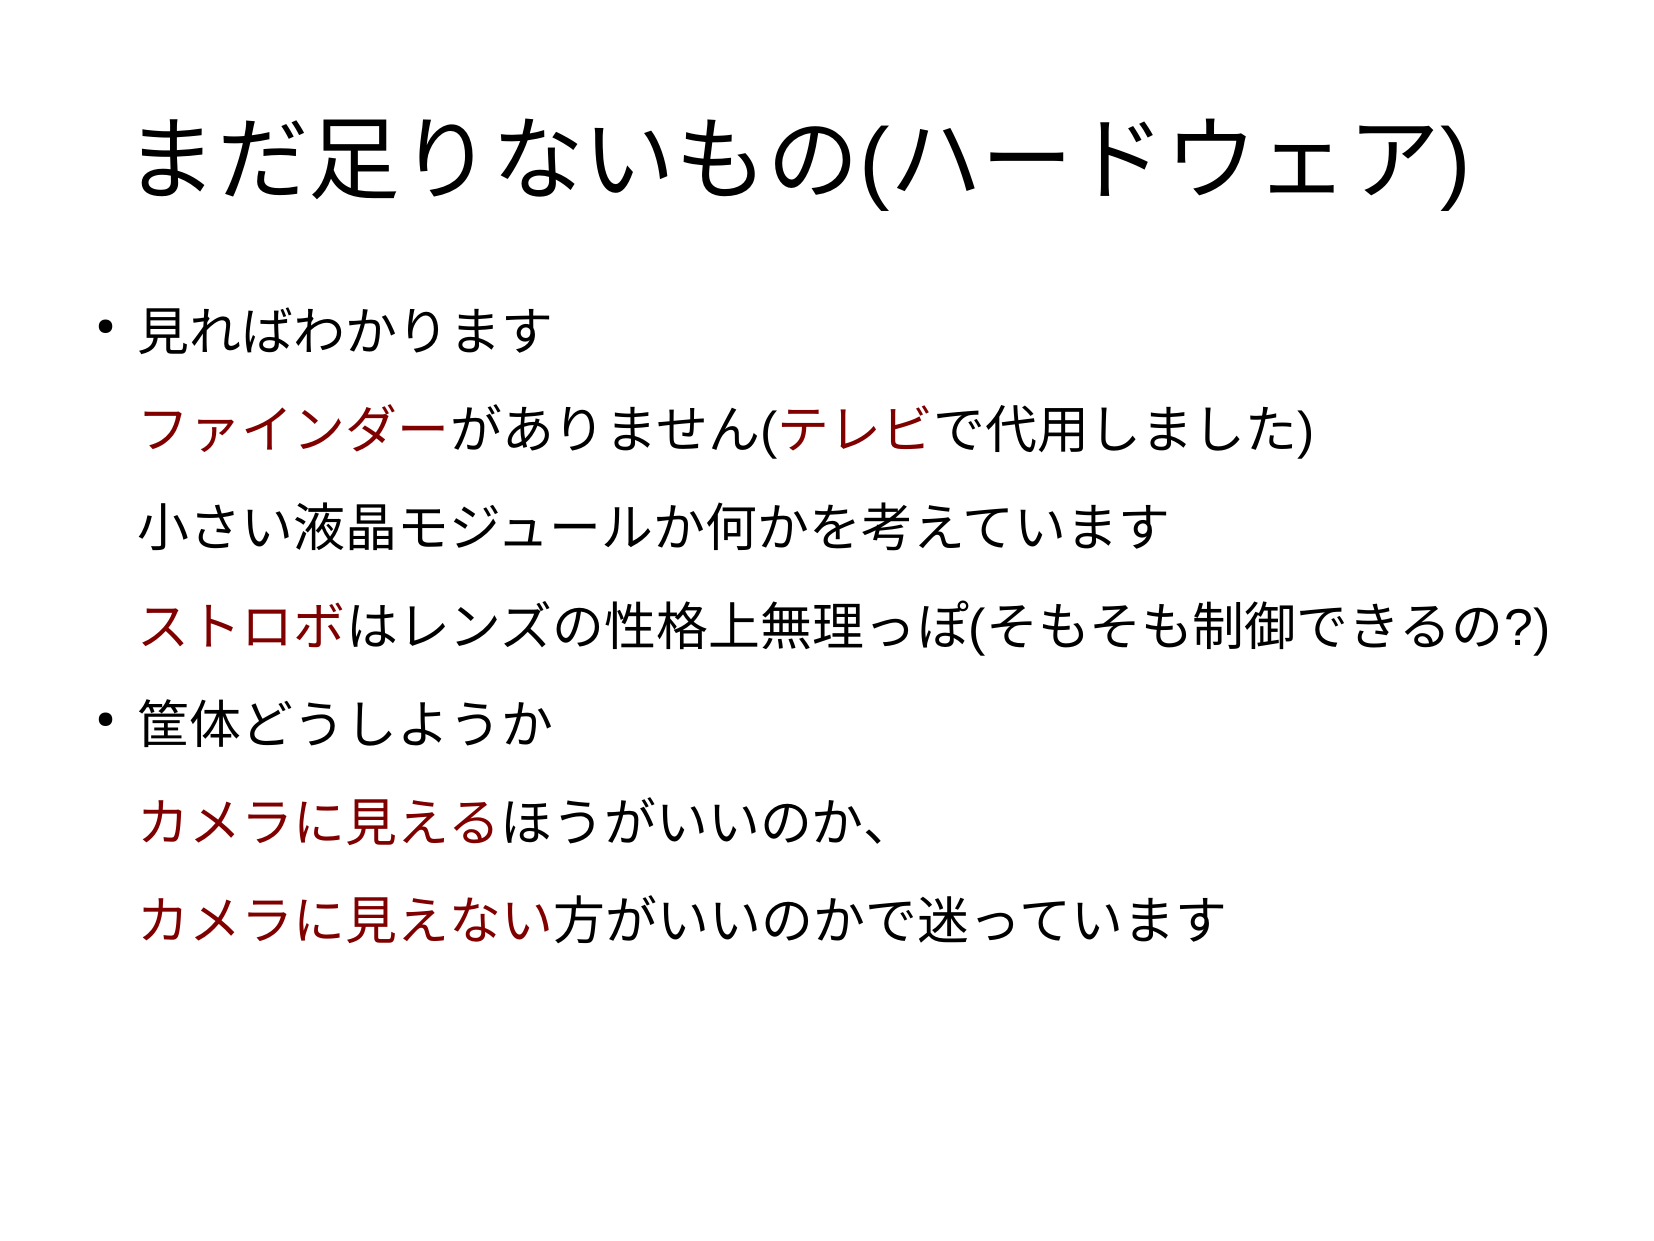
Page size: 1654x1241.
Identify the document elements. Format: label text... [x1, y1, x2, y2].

list 見ればわかります ファインダーがありません(テレビで代用しました) 小さい液晶モジュールか何かを考えています ストロボはレンズの性格上無理っぽ(そもそも制御できるの?) 筐体どうしようか カメラに見えるほうがいいのか、 カメラに見えない方がいいのかで迷っています [82, 290, 1571, 1010]
title まだ足りないもの(ハードウェア) [82, 49, 1571, 257]
